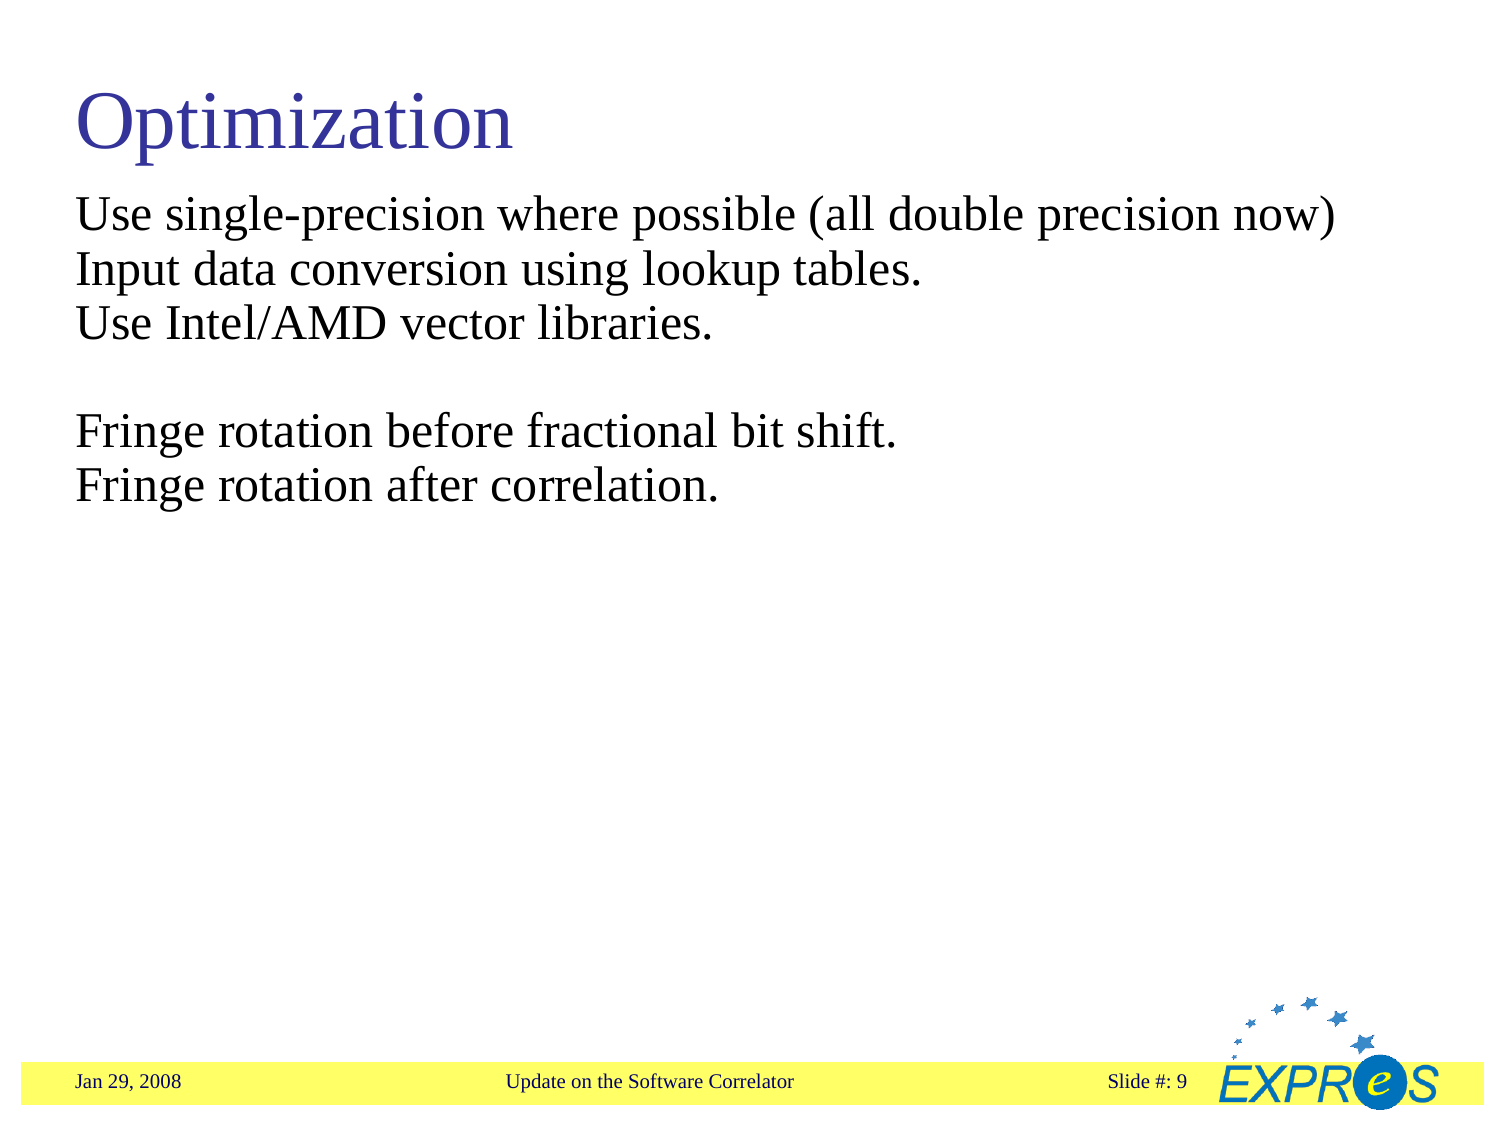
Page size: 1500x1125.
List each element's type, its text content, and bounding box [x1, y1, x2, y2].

list Use single-precision where possible (all double precision now) Input data conversion using lookup tables. Use Intel/AMD vector libraries. Fringe rotation before fractional bit shift. Fringe rotation after correlation. [75, 187, 1426, 1038]
title Optimization [75, 70, 1426, 172]
picture [21, 993, 1500, 1113]
